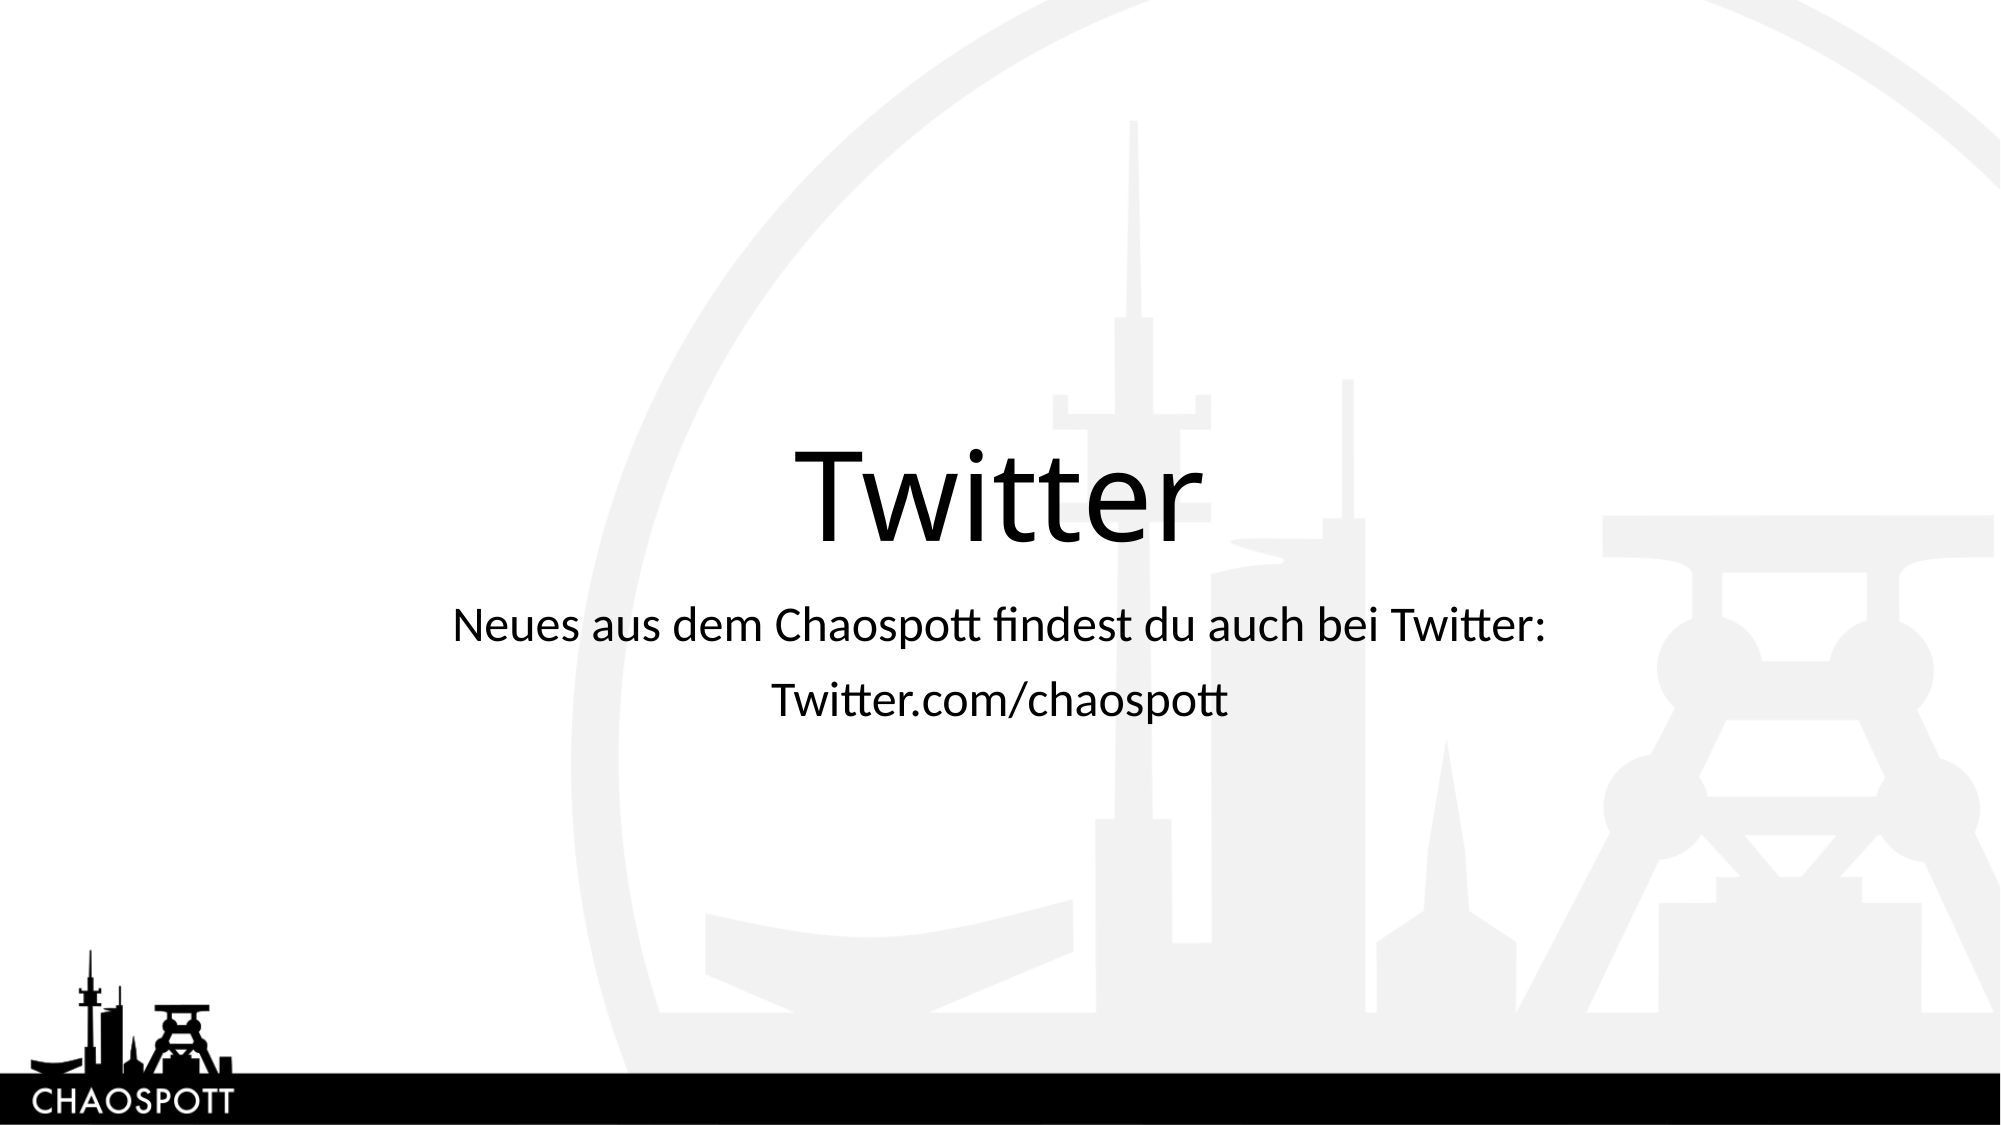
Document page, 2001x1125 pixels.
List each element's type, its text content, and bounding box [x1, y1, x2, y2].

subtitle Neues aus dem Chaospott findest du auch bei Twitter: Twitter.com/chaospott [249, 590, 1750, 863]
title Twitter [249, 184, 1750, 576]
picture [0, 0, 2001, 1125]
